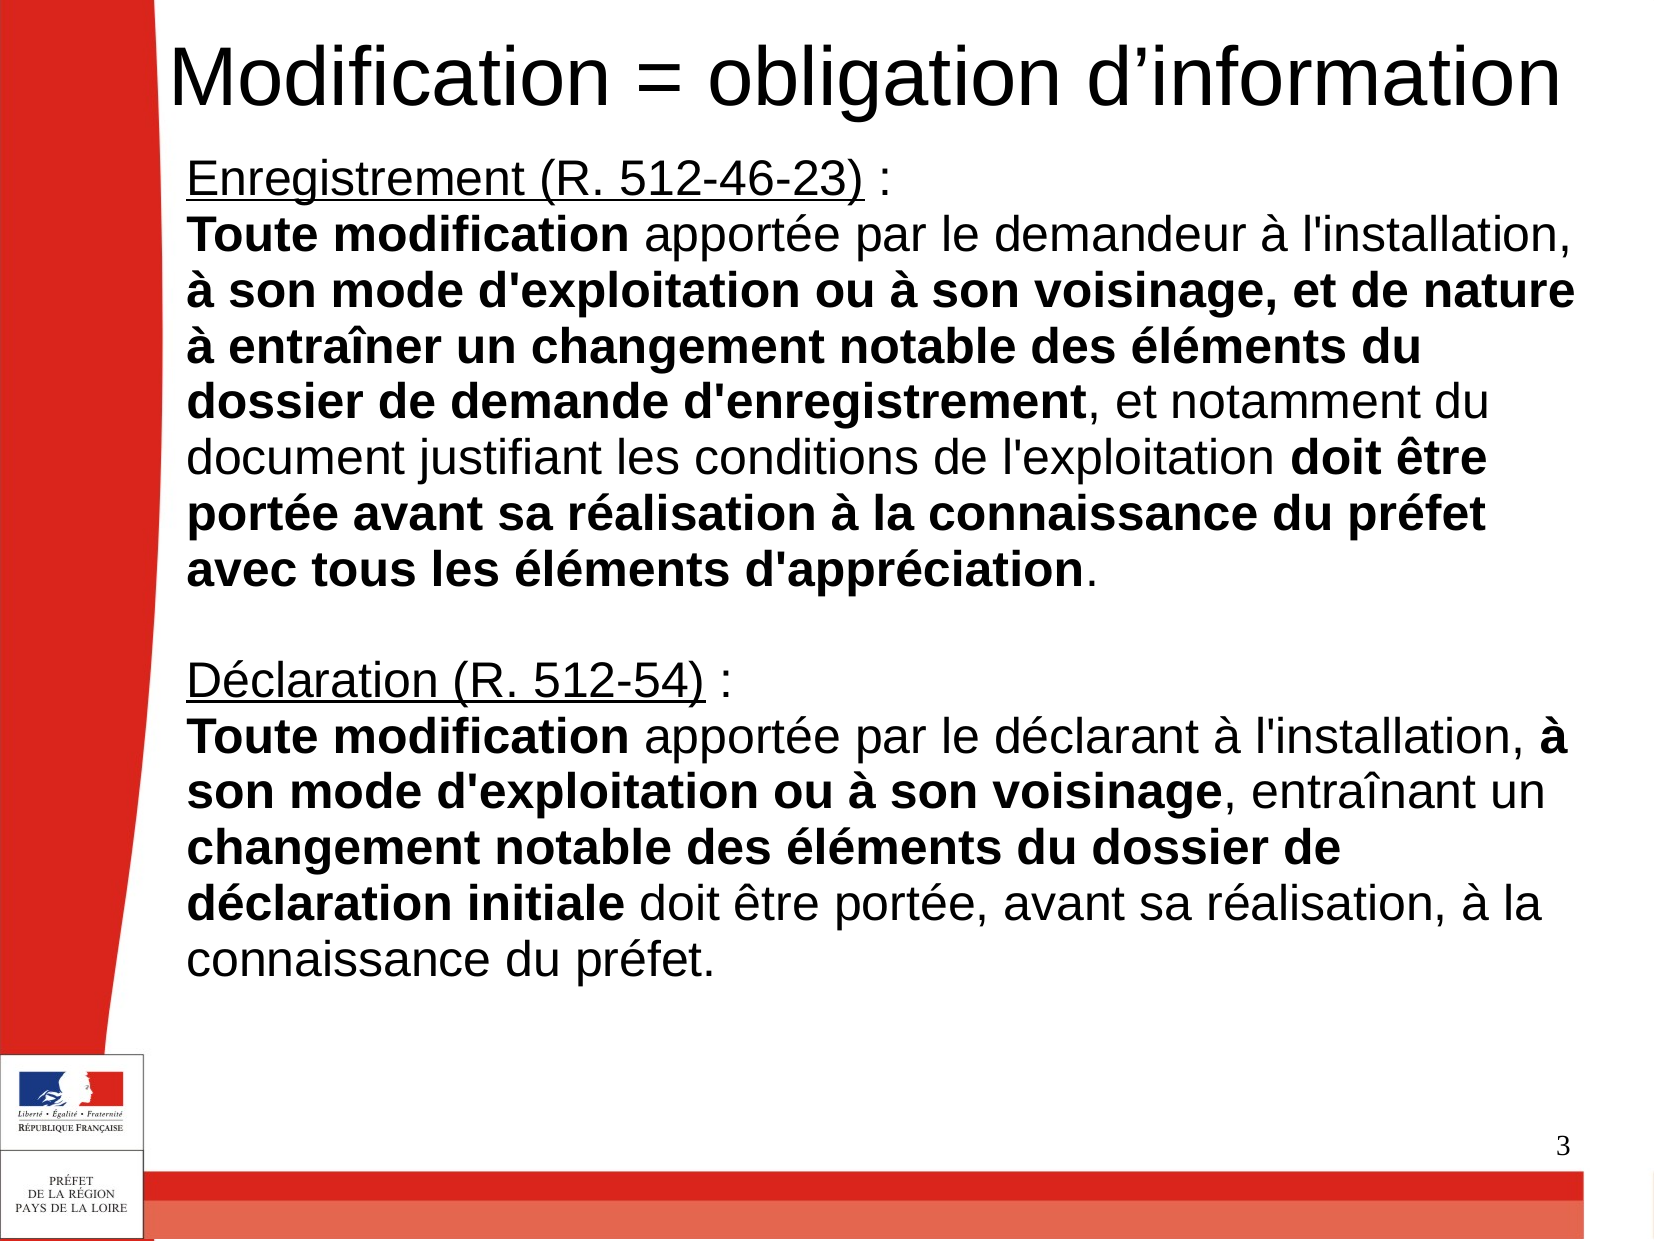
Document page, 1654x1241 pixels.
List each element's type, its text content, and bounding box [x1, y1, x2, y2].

title Modification = obligation d’information [153, 14, 1654, 178]
text_box Enregistrement (R. 512-46-23) : Toute modification apportée par le demandeur à l'installation, à son mode d'exploitation ou à son voisinage, et de nature à entraîner un changement notable des éléments du dossier de demande d'enregistrement, et notamment du document justifiant les conditions de l'exploitation doit être portée avant sa réalisation à la connaissance du préfet avec tous les éléments d'appréciation. Déclaration (R. 512-54) : Toute modification apportée par le déclarant à l'installation, à son mode d'exploitation ou à son voisinage, entraînant un changement notable des éléments du dossier de déclaration initiale doit être portée, avant sa réalisation, à la connaissance du préfet. [171, 143, 1625, 1162]
picture [0, 0, 1654, 1241]
